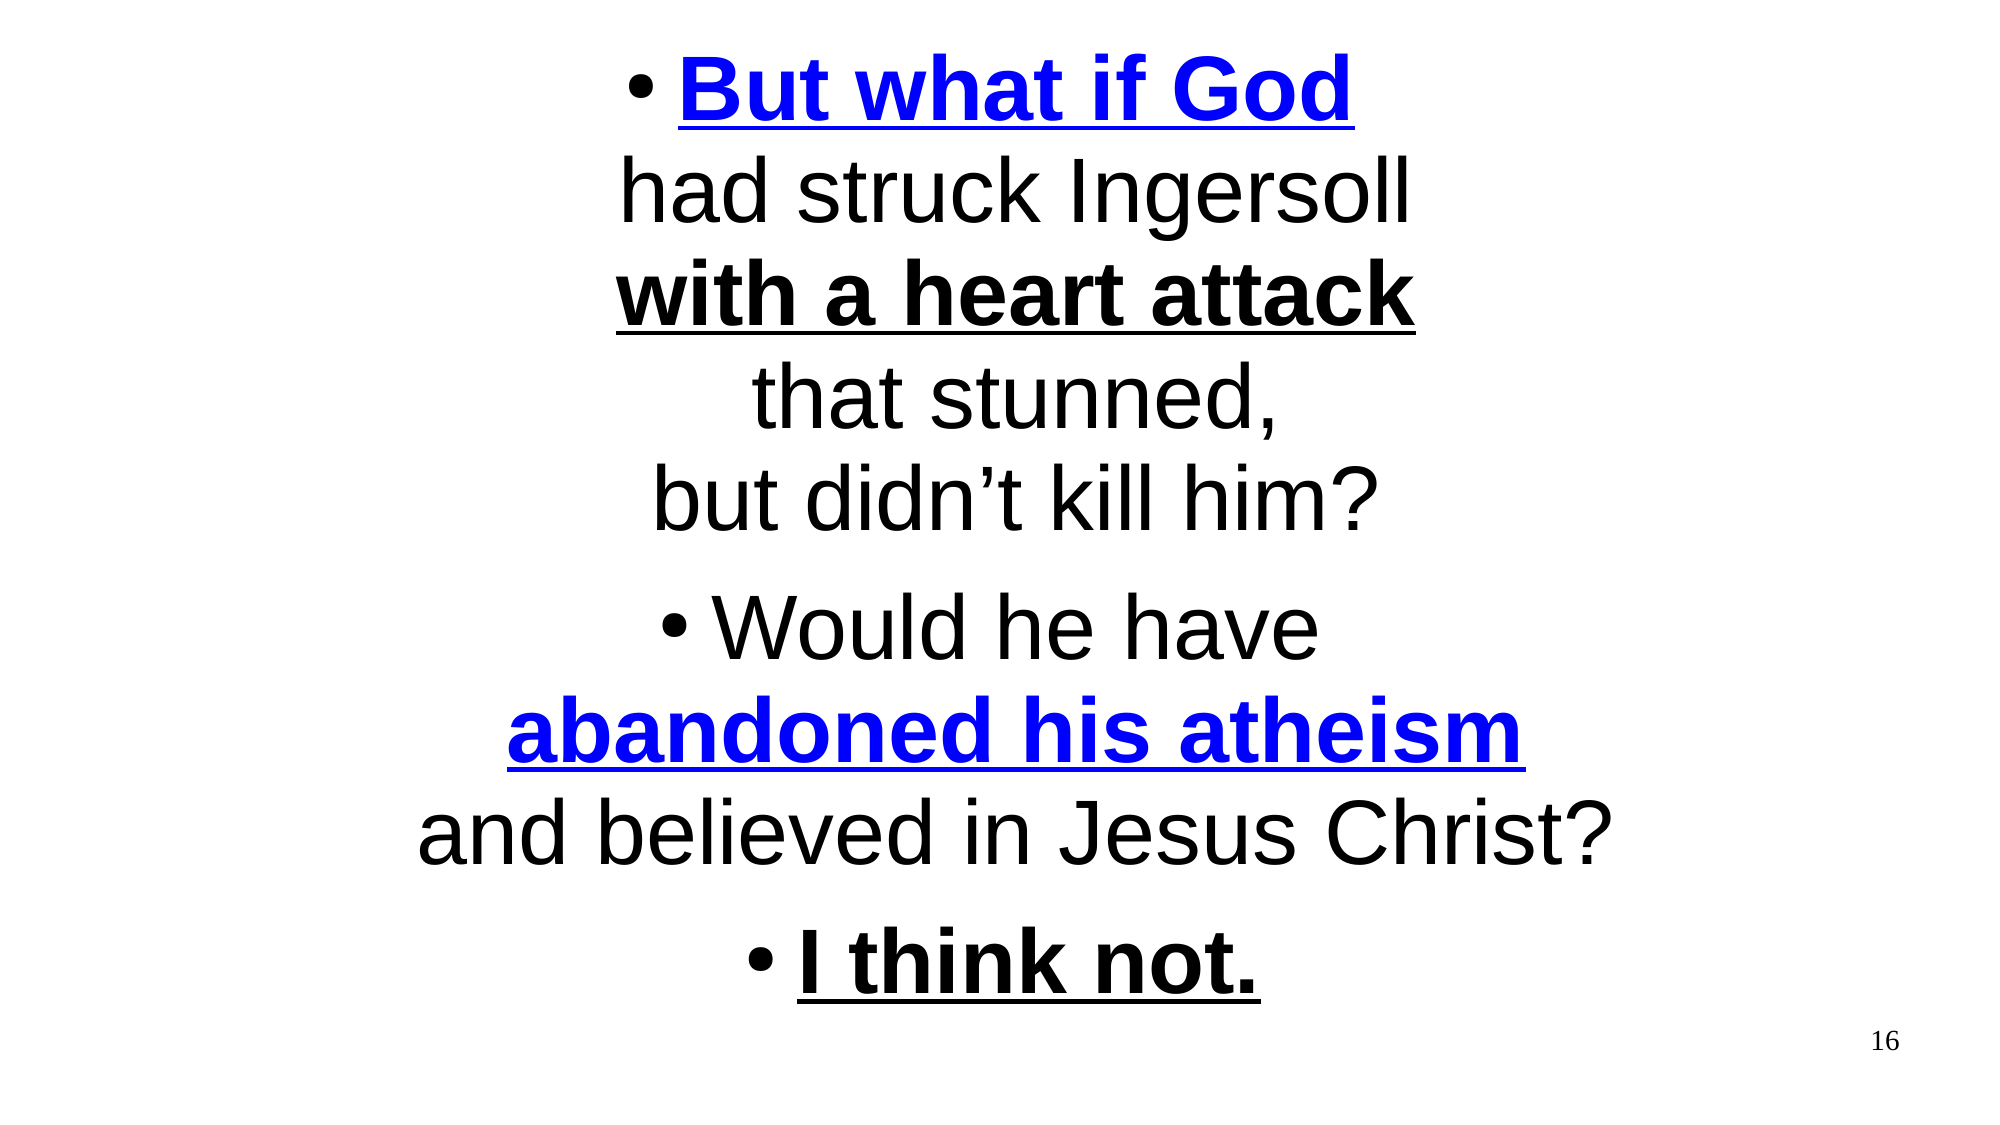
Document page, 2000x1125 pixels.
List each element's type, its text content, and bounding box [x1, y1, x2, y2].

list But what if God had struck Ingersoll with a heart attack that stunned, but didn’t kill him? Would he have abandoned his atheism and believed in Jesus Christ? I think not. [37, 37, 1951, 1088]
